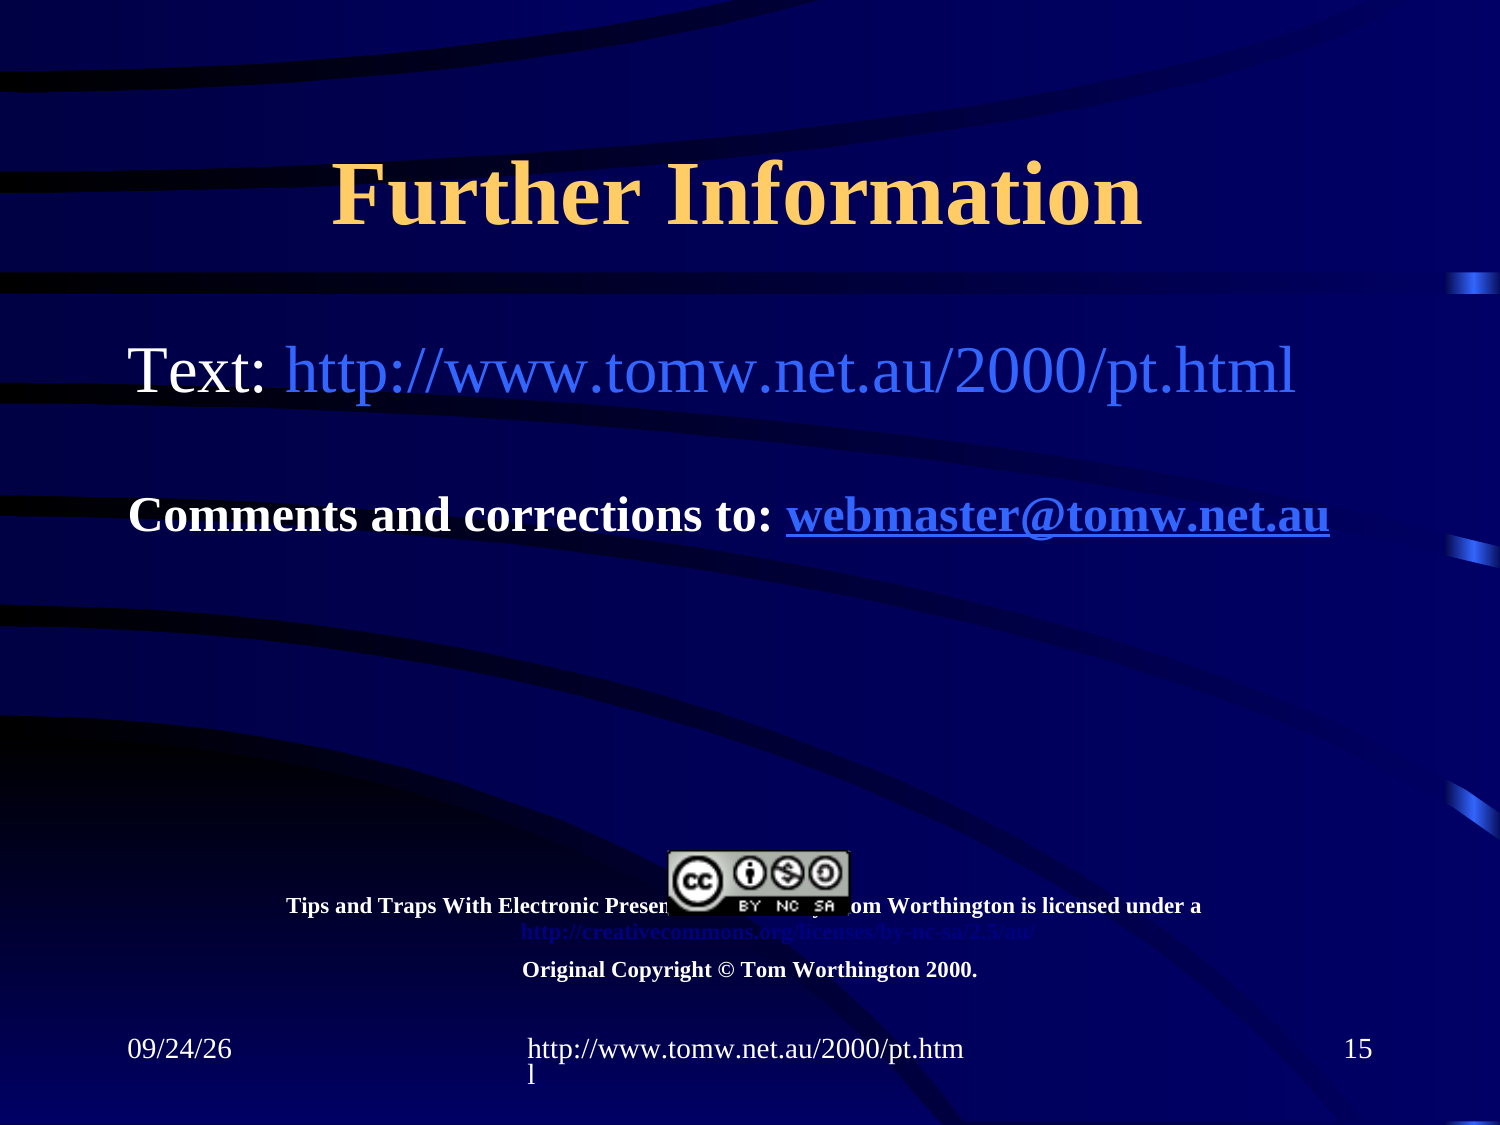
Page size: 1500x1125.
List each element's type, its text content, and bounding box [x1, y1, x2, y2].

title Further Information [112, 99, 1388, 288]
list Text: http://www.tomw.net.au/2000/pt.html Comments and corrections to: webmaster@tomw.net.au Tips and Traps With Electronic Presentation Tools by Tom Worthington is licensed under a http://creativecommons.org/licenses/by-nc-sa/2.5/au/ Original Copyright © Tom Worthington 2000. [112, 324, 1388, 1035]
picture [667, 850, 851, 916]
